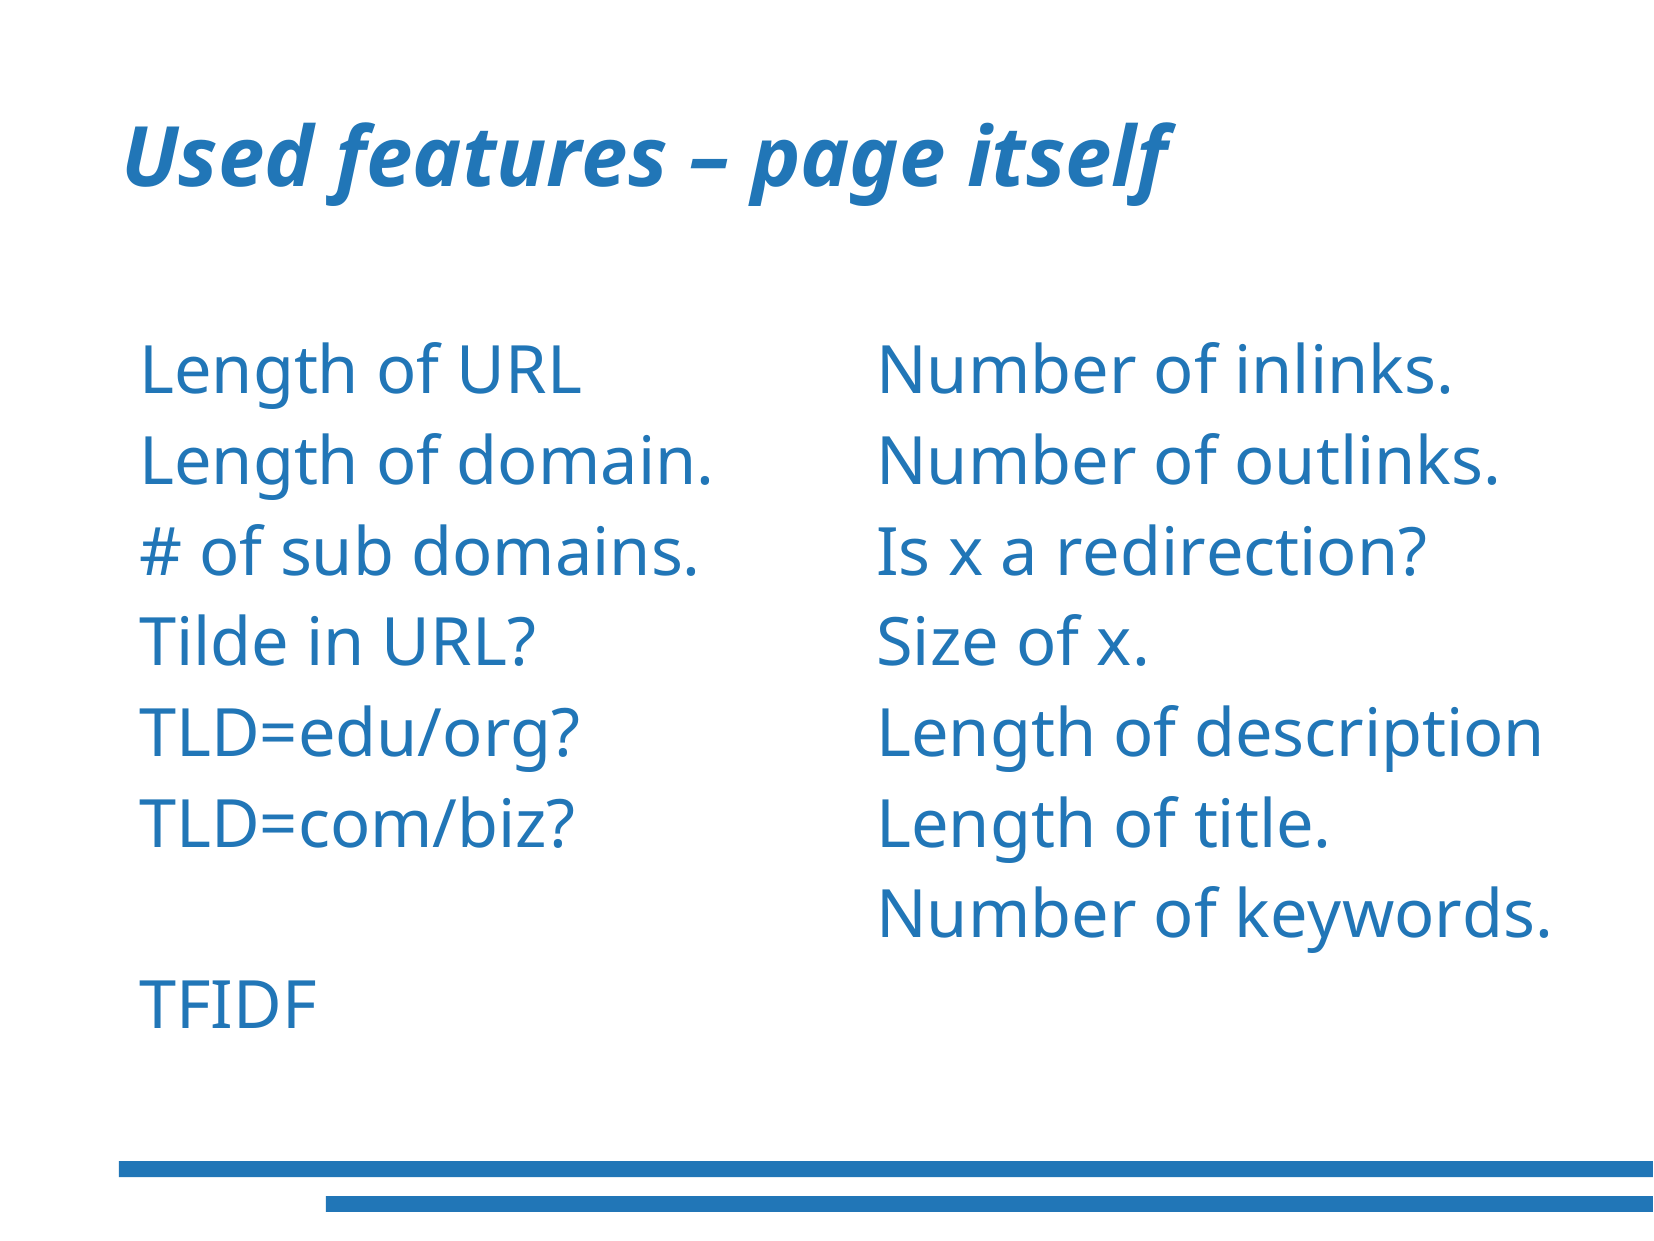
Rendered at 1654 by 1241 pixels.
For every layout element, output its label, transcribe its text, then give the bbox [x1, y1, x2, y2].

list Length of URL Length of domain. # of sub domains. Tilde in URL? TLD=edu/org? TLD=com/biz? TFIDF [121, 322, 824, 1179]
title Used features – page itself [121, 50, 1534, 258]
list Number of inlinks. Number of outlinks. Is x a redirection? Size of x. Length of description Length of title. Number of keywords. [858, 322, 1561, 1133]
